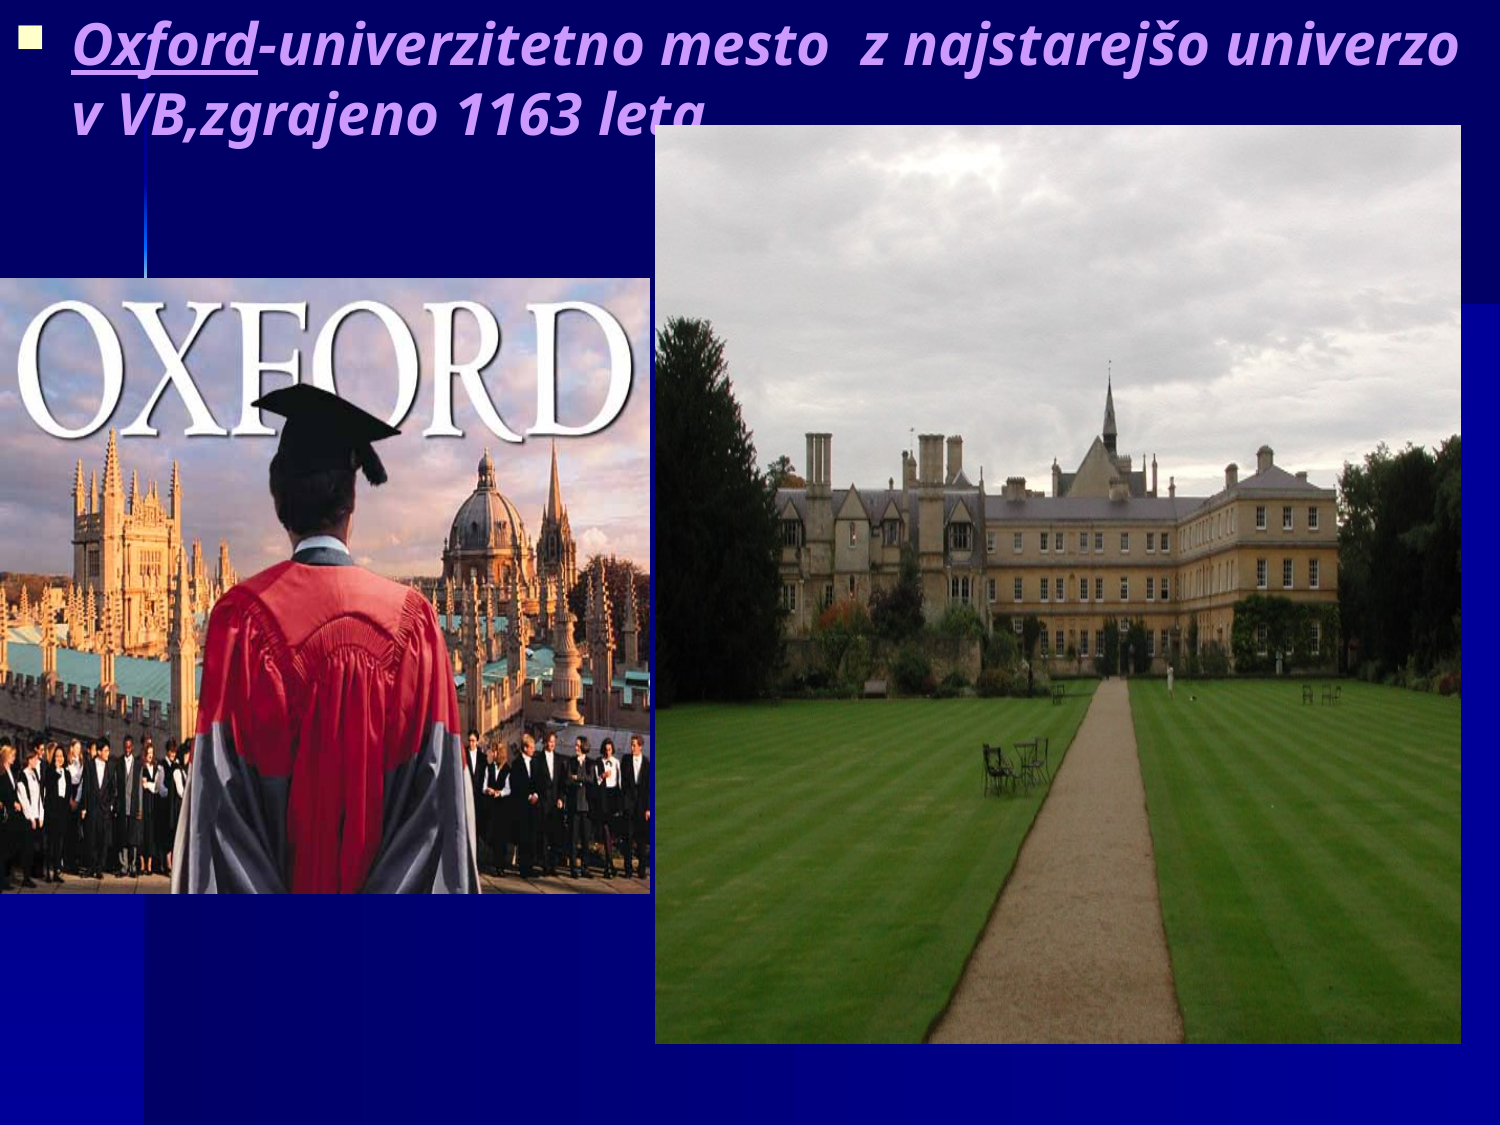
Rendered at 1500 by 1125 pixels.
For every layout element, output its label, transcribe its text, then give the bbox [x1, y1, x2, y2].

picture [0, 278, 650, 894]
picture [655, 125, 1461, 1044]
list Oxford-univerzitetno mesto z najstarejšo univerzo v VB,zgrajeno 1163 leta. [0, 0, 1500, 1125]
